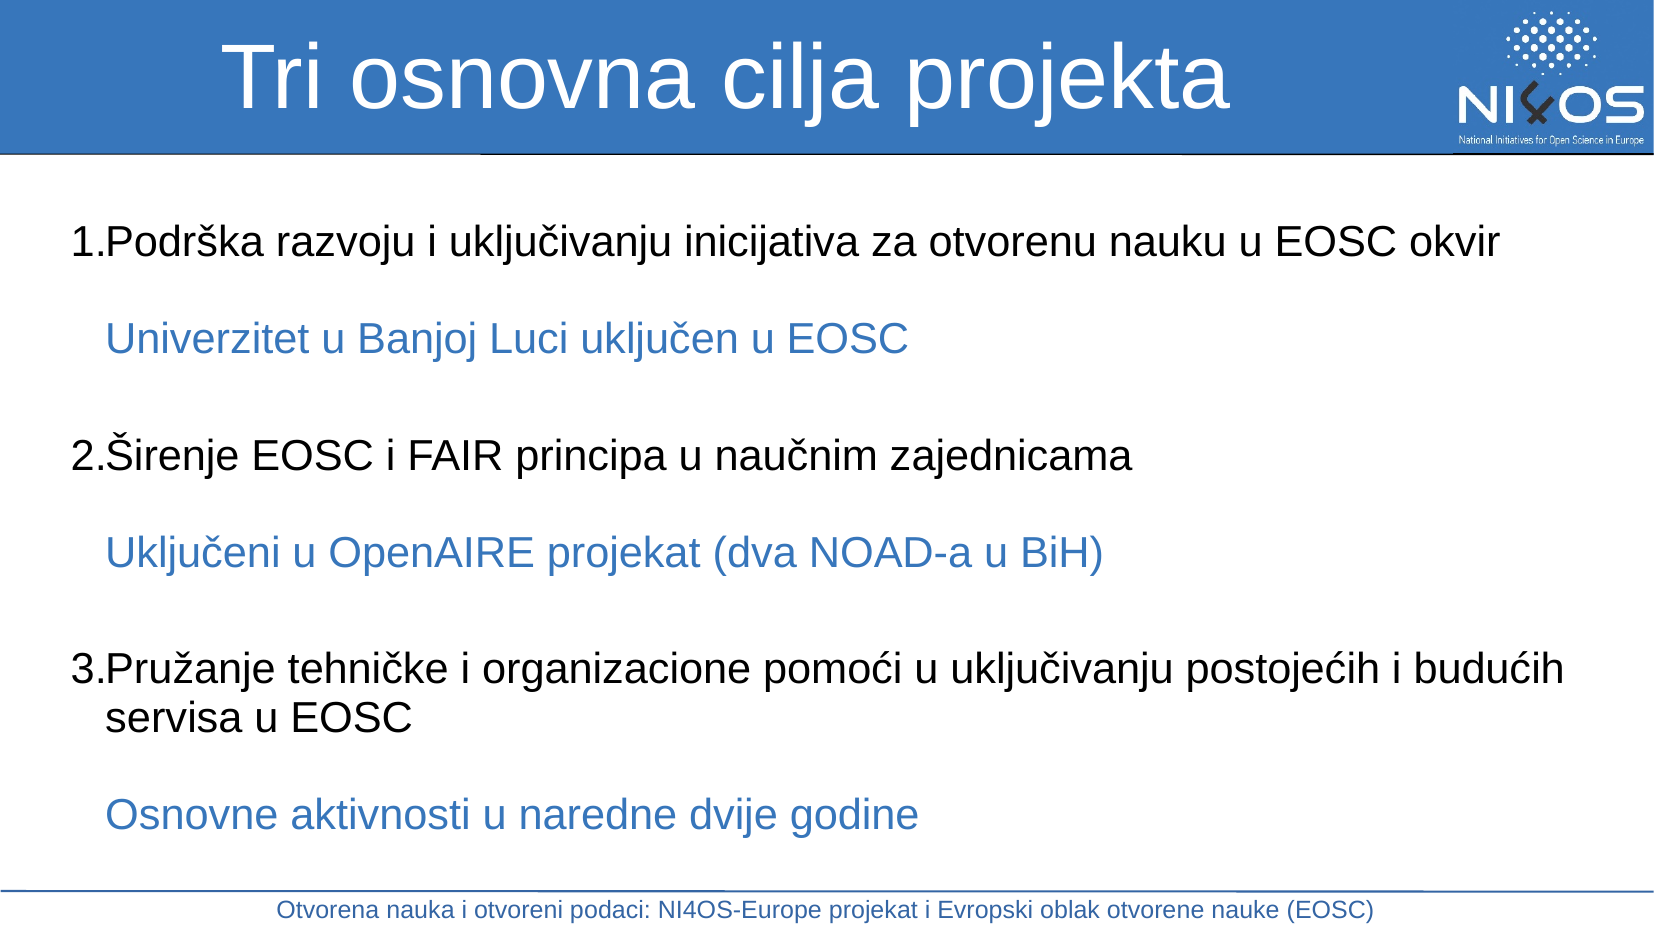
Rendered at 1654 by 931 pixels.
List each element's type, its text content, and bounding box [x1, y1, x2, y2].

list Podrška razvoju i uključivanju inicijativa za otvorenu nauku u EOSC okvir Univerzitet u Banjoj Luci uključen u EOSC Širenje EOSC i FAIR principa u naučnim zajednicama Uključeni u OpenAIRE projekat (dva NOAD-a u BiH) Pružanje tehničke i organizacione pomoći u uključivanju postojećih i budućih servisa u EOSC Osnovne aktivnosti u naredne dvije godine [59, 217, 1595, 839]
picture [1453, 0, 1654, 153]
title Tri osnovna cilja projekta [0, 0, 1453, 154]
